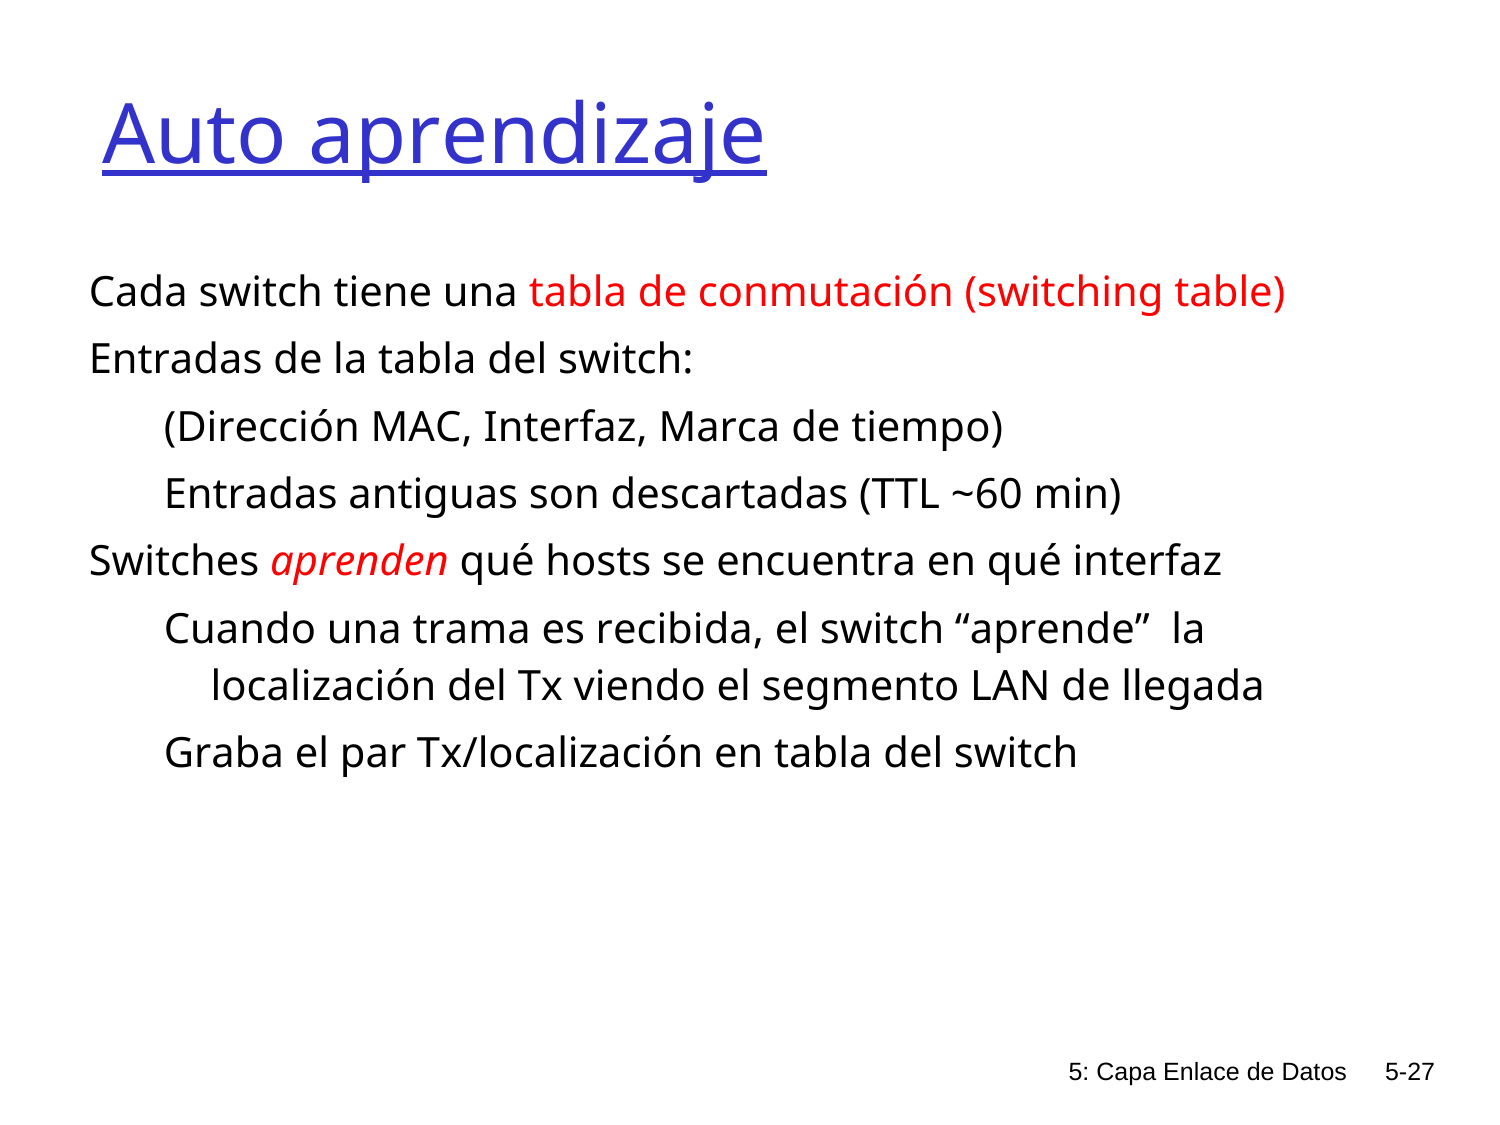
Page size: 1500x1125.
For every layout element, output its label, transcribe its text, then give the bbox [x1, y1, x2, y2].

list Cada switch tiene una tabla de conmutación (switching table) Entradas de la tabla del switch: (Dirección MAC, Interfaz, Marca de tiempo) Entradas antiguas son descartadas (TTL ~60 min) Switches aprenden qué hosts se encuentra en qué interfaz Cuando una trama es recibida, el switch “aprende” la localización del Tx viendo el segmento LAN de llegada Graba el par Tx/localización en tabla del switch [73, 253, 1456, 929]
title Auto aprendizaje [87, 37, 1363, 225]
